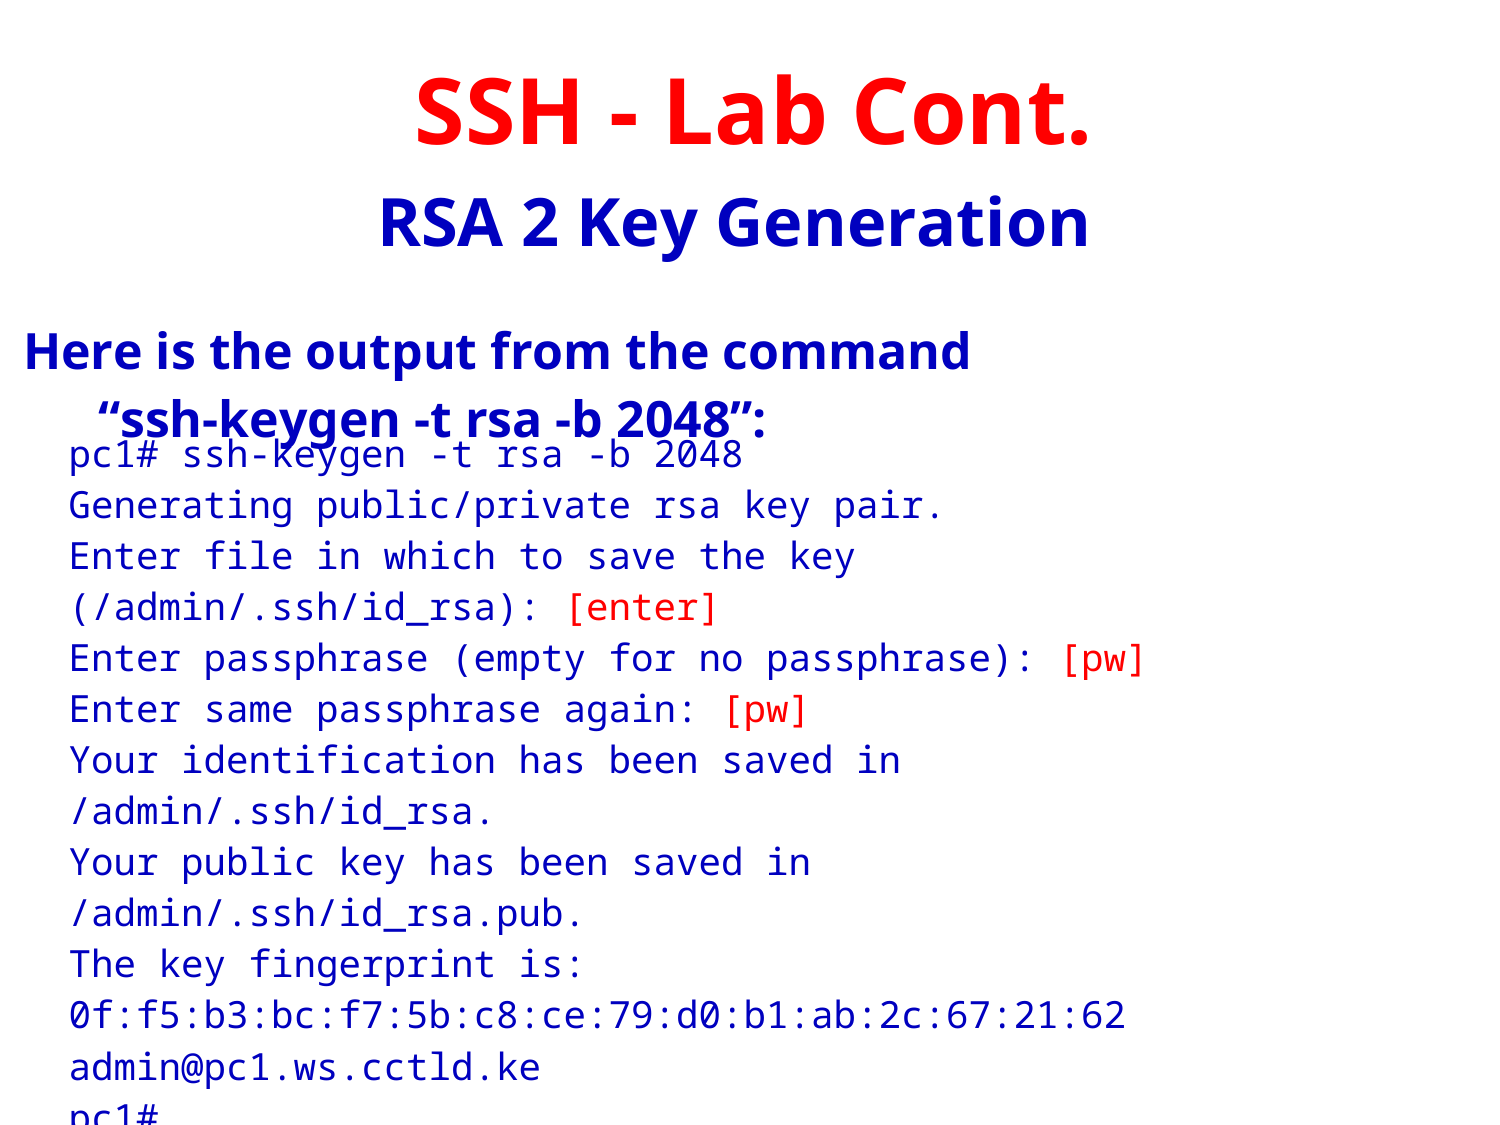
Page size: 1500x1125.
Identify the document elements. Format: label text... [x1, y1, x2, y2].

text_box pc1# ssh-keygen -t rsa -b 2048 Generating public/private rsa key pair. Enter file in which to save the key (/admin/.ssh/id_rsa): [enter] Enter passphrase (empty for no passphrase): [pw] Enter same passphrase again: [pw] Your identification has been saved in /admin/.ssh/id_rsa. Your public key has been saved in /admin/.ssh/id_rsa.pub. The key fingerprint is: 0f:f5:b3:bc:f7:5b:c8:ce:79:d0:b1:ab:2c:67:21:62 admin@pc1.ws.cctld.ke pc1# [68, 427, 1191, 1041]
list RSA 2 Key Generation Here is the output from the command “ssh-keygen -t rsa -b 2048”: [23, 175, 1446, 425]
title SSH - Lab Cont. [191, 46, 1341, 165]
